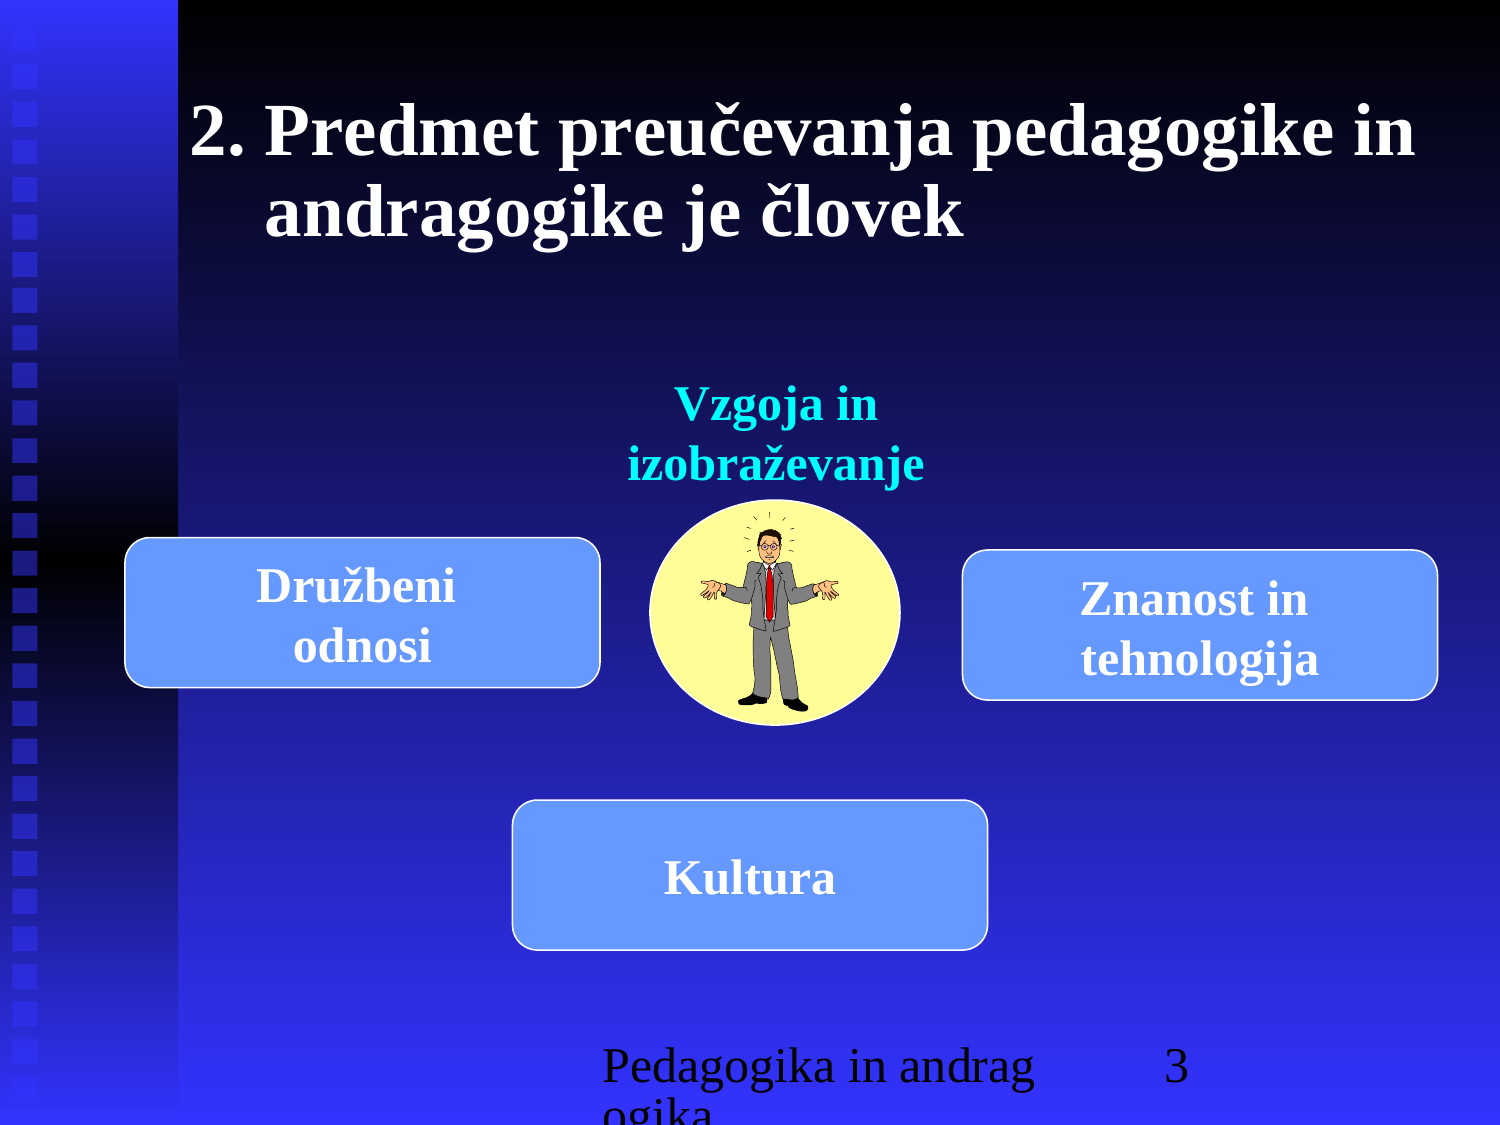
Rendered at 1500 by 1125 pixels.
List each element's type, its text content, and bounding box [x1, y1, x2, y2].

text_box [840, 516, 901, 709]
picture [699, 512, 840, 712]
text_box Znanost in tehnologija [962, 549, 1438, 701]
text_box Družbeni odnosi [124, 537, 601, 688]
title 2. Predmet preučevanja pedagogike in andragogike je človek [137, 82, 1500, 260]
text_box [716, 712, 834, 726]
text_box [649, 523, 699, 702]
text_box Kultura [512, 800, 988, 951]
text_box [718, 500, 832, 512]
text_box Vzgoja in izobraževanje [612, 362, 940, 498]
